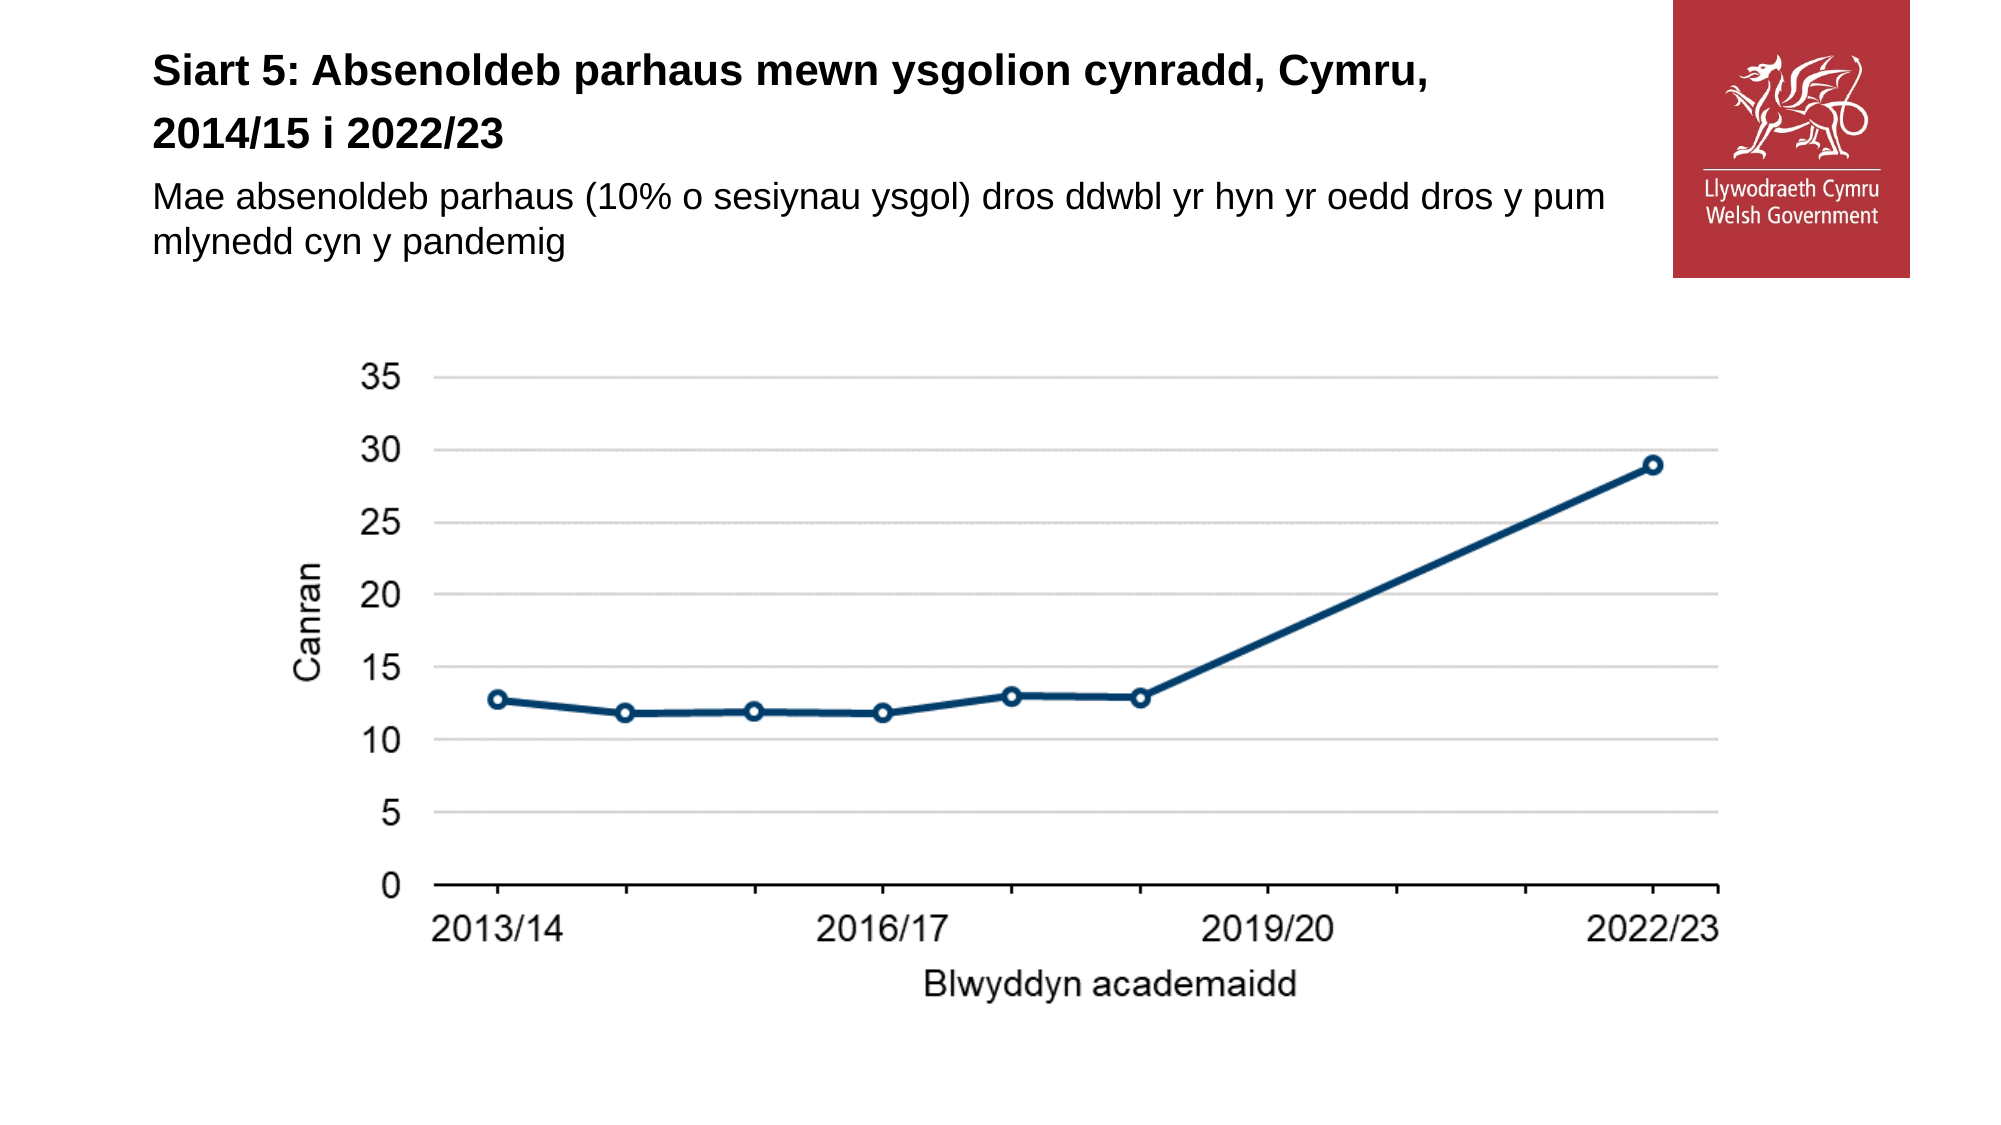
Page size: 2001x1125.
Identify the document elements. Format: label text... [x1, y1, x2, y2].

picture [249, 343, 1751, 1032]
title Siart 5: Absenoldeb parhaus mewn ysgolion cynradd, Cymru, 2014/15 i 2022/23 [137, 0, 1585, 165]
text_box Mae absenoldeb parhaus (10% o sesiynau ysgol) dros ddwbl yr hyn yr oedd dros y pum mlynedd cyn y pandemig [137, 164, 1863, 271]
